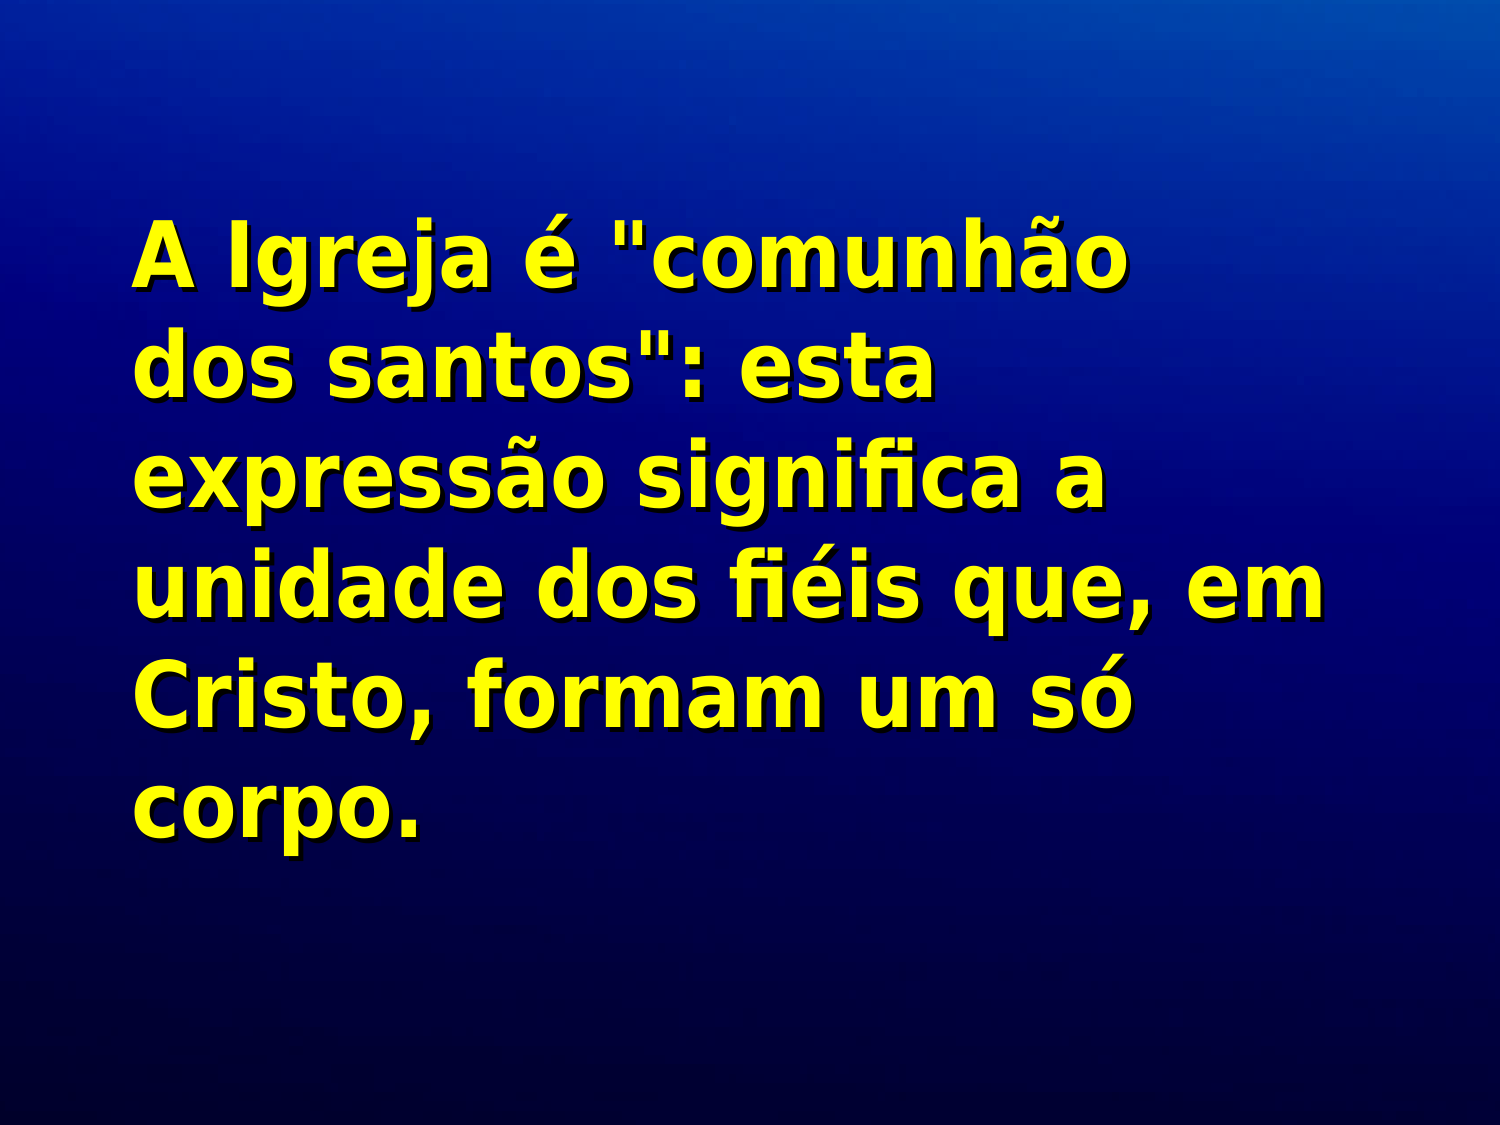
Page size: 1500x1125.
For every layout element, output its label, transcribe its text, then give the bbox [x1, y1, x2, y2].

picture [0, 0, 1500, 1125]
text_box A Igreja é "comunhão dos santos": esta expressão significa a unidade dos fiéis que, em Cristo, formam um só corpo. [118, 82, 1418, 1040]
